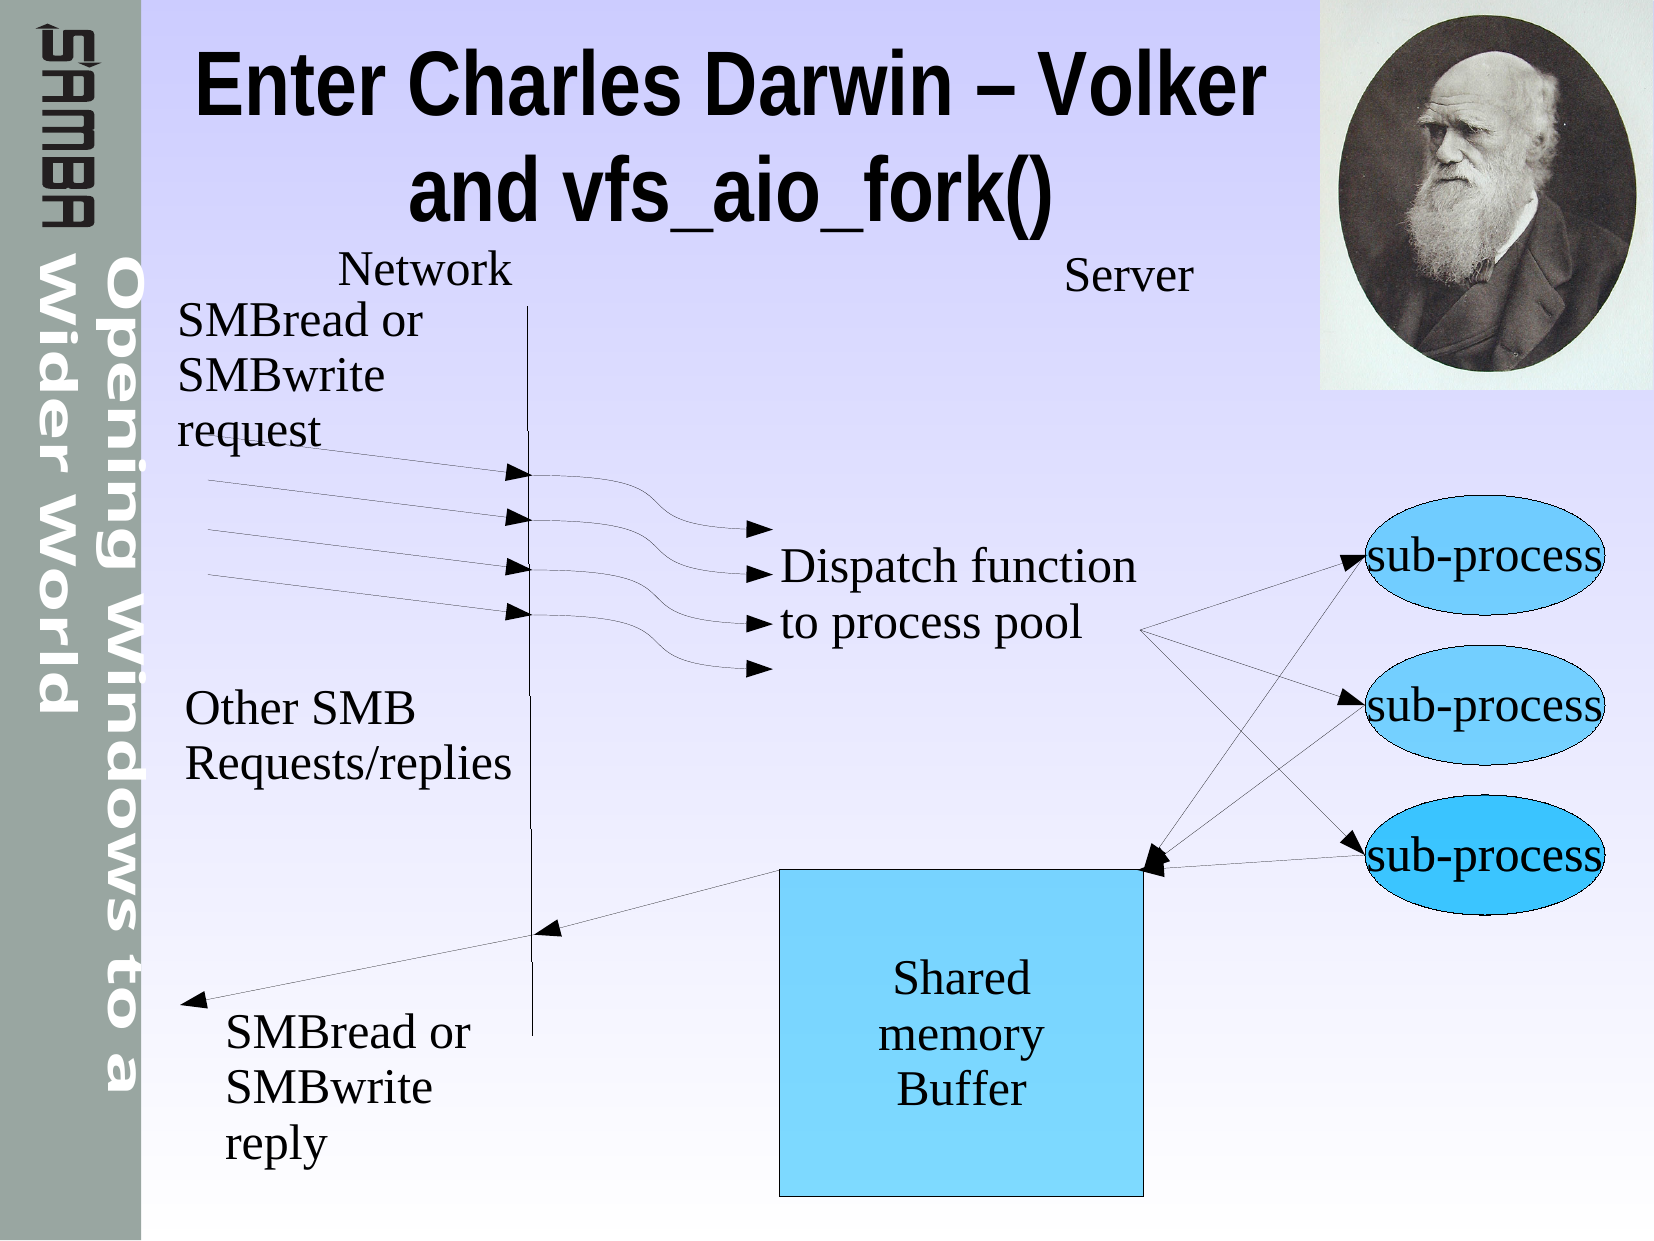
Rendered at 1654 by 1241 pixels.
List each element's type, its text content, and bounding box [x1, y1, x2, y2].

text_box Other SMB Requests/replies [184, 679, 514, 811]
picture [1320, 0, 1654, 391]
text_box sub-process [1365, 495, 1606, 616]
text_box SMBread or SMBwrite reply [225, 1004, 491, 1171]
text_box sub-process [1365, 645, 1606, 766]
text_box sub-process [1365, 794, 1606, 916]
text_box SMBread or SMBwrite request [176, 291, 443, 458]
title Enter Charles Darwin – Volker and vfs_aio_fork() [173, 31, 1291, 240]
text_box Shared memory Buffer [779, 869, 1144, 1197]
text_box Network [337, 240, 513, 296]
text_box Dispatch function to process pool [1144, 632, 1171, 659]
text_box Dispatch function to process pool [780, 538, 1171, 661]
text_box Server [1063, 247, 1195, 303]
